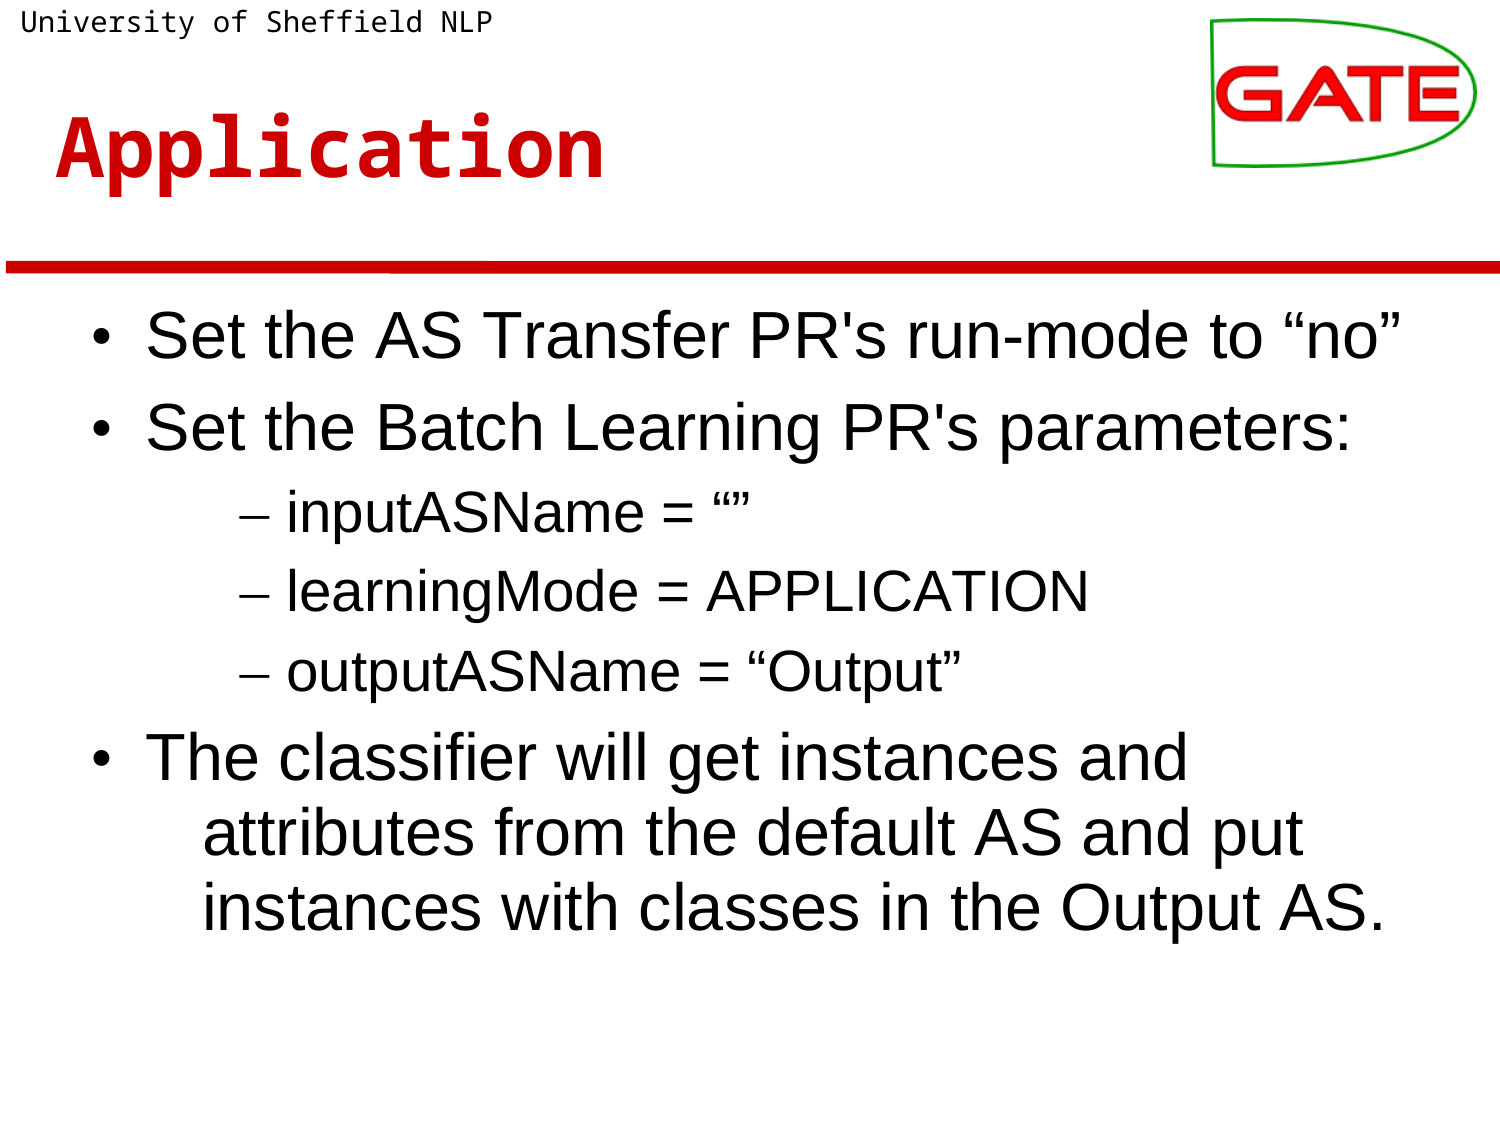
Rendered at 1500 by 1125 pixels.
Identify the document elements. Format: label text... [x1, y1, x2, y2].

picture [1210, 18, 1477, 168]
list Set the AS Transfer PR's run-mode to “no” Set the Batch Learning PR's parameters: inputASName = “” learningMode = APPLICATION outputASName = “Output” The classifier will get instances and attributes from the default AS and put instances with classes in the Output AS. [74, 290, 1425, 1034]
title Application [41, 37, 1391, 254]
